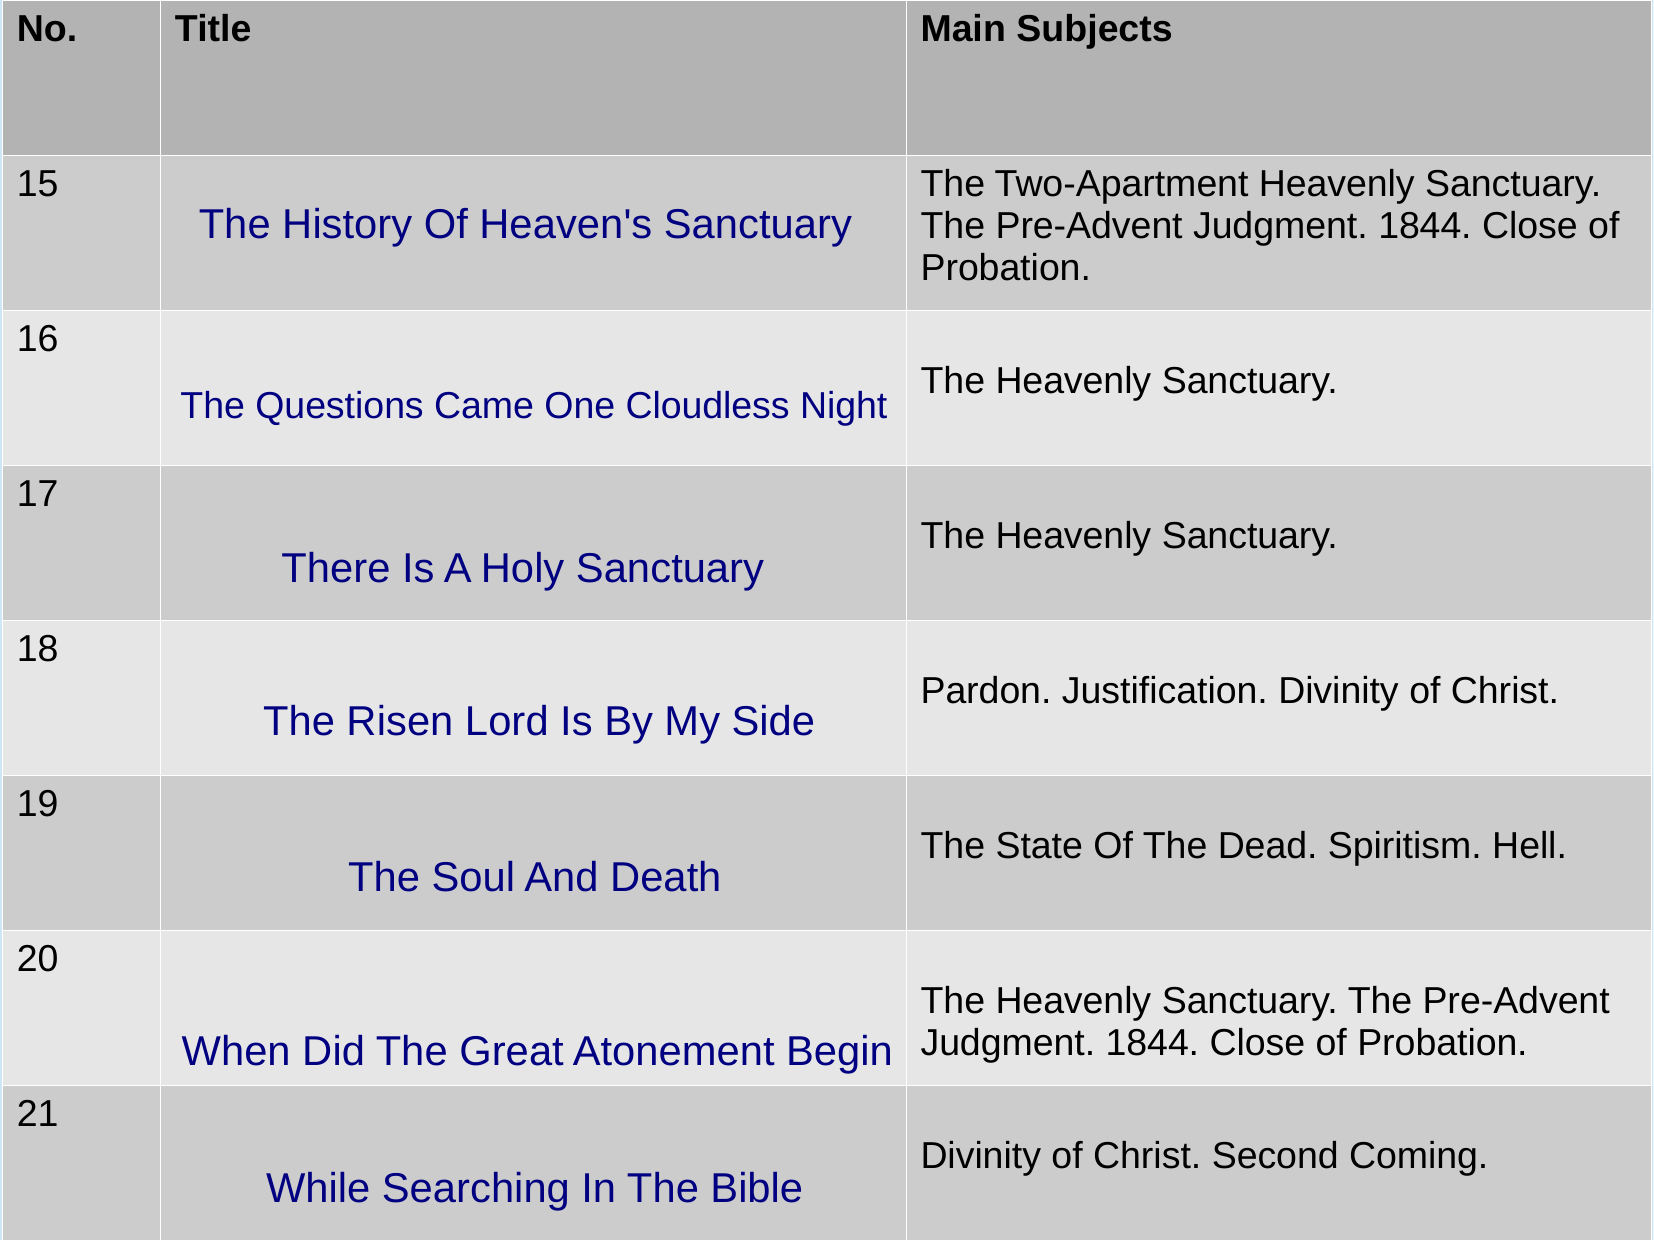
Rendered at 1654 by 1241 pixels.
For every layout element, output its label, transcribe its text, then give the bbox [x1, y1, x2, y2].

table_cell 17 [3, 466, 160, 620]
table_cell [161, 311, 906, 465]
table_cell 20 [3, 931, 160, 1085]
table_cell 18 [3, 621, 160, 775]
table_cell Pardon. Justification. Divinity of Christ. [907, 621, 1651, 775]
table_cell 21 [3, 1086, 160, 1240]
table_cell 16 [3, 311, 160, 465]
table_cell Divinity of Christ. Second Coming. [907, 1086, 1651, 1240]
table_header Main Subjects [907, 1, 1651, 155]
table_cell [161, 621, 906, 775]
table_cell [161, 466, 906, 620]
table_cell [161, 156, 906, 310]
text_box There Is A Holy Sanctuary [200, 503, 827, 615]
text_box The Questions Came One Cloudless Night [177, 342, 910, 449]
table_cell The Heavenly Sanctuary. [907, 466, 1651, 620]
table_header No. [3, 1, 160, 155]
text_box The Soul And Death [212, 826, 839, 910]
table_cell The Heavenly Sanctuary. The Pre-Advent Judgment. 1844. Close of Probation. [907, 931, 1651, 1085]
table_cell 19 [3, 776, 160, 930]
table_cell The Two-Apartment Heavenly Sanctuary. The Pre-Advent Judgment. 1844. Close of Probation. [907, 156, 1651, 310]
table_cell [161, 776, 906, 930]
text_box The Risen Lord Is By My Side [216, 656, 843, 768]
text_box The History Of Heaven's Sanctuary [165, 177, 886, 272]
table_header Title [161, 1, 906, 155]
table_cell The Heavenly Sanctuary. [907, 311, 1651, 465]
text_box When Did The Great Atonement Begin [165, 1015, 910, 1087]
table_cell [161, 1086, 906, 1240]
table_cell 15 [3, 156, 160, 310]
table_cell The State Of The Dead. Spiritism. Hell. [907, 776, 1651, 930]
text_box While Searching In The Bible [212, 1118, 839, 1241]
table_cell [161, 931, 906, 1085]
